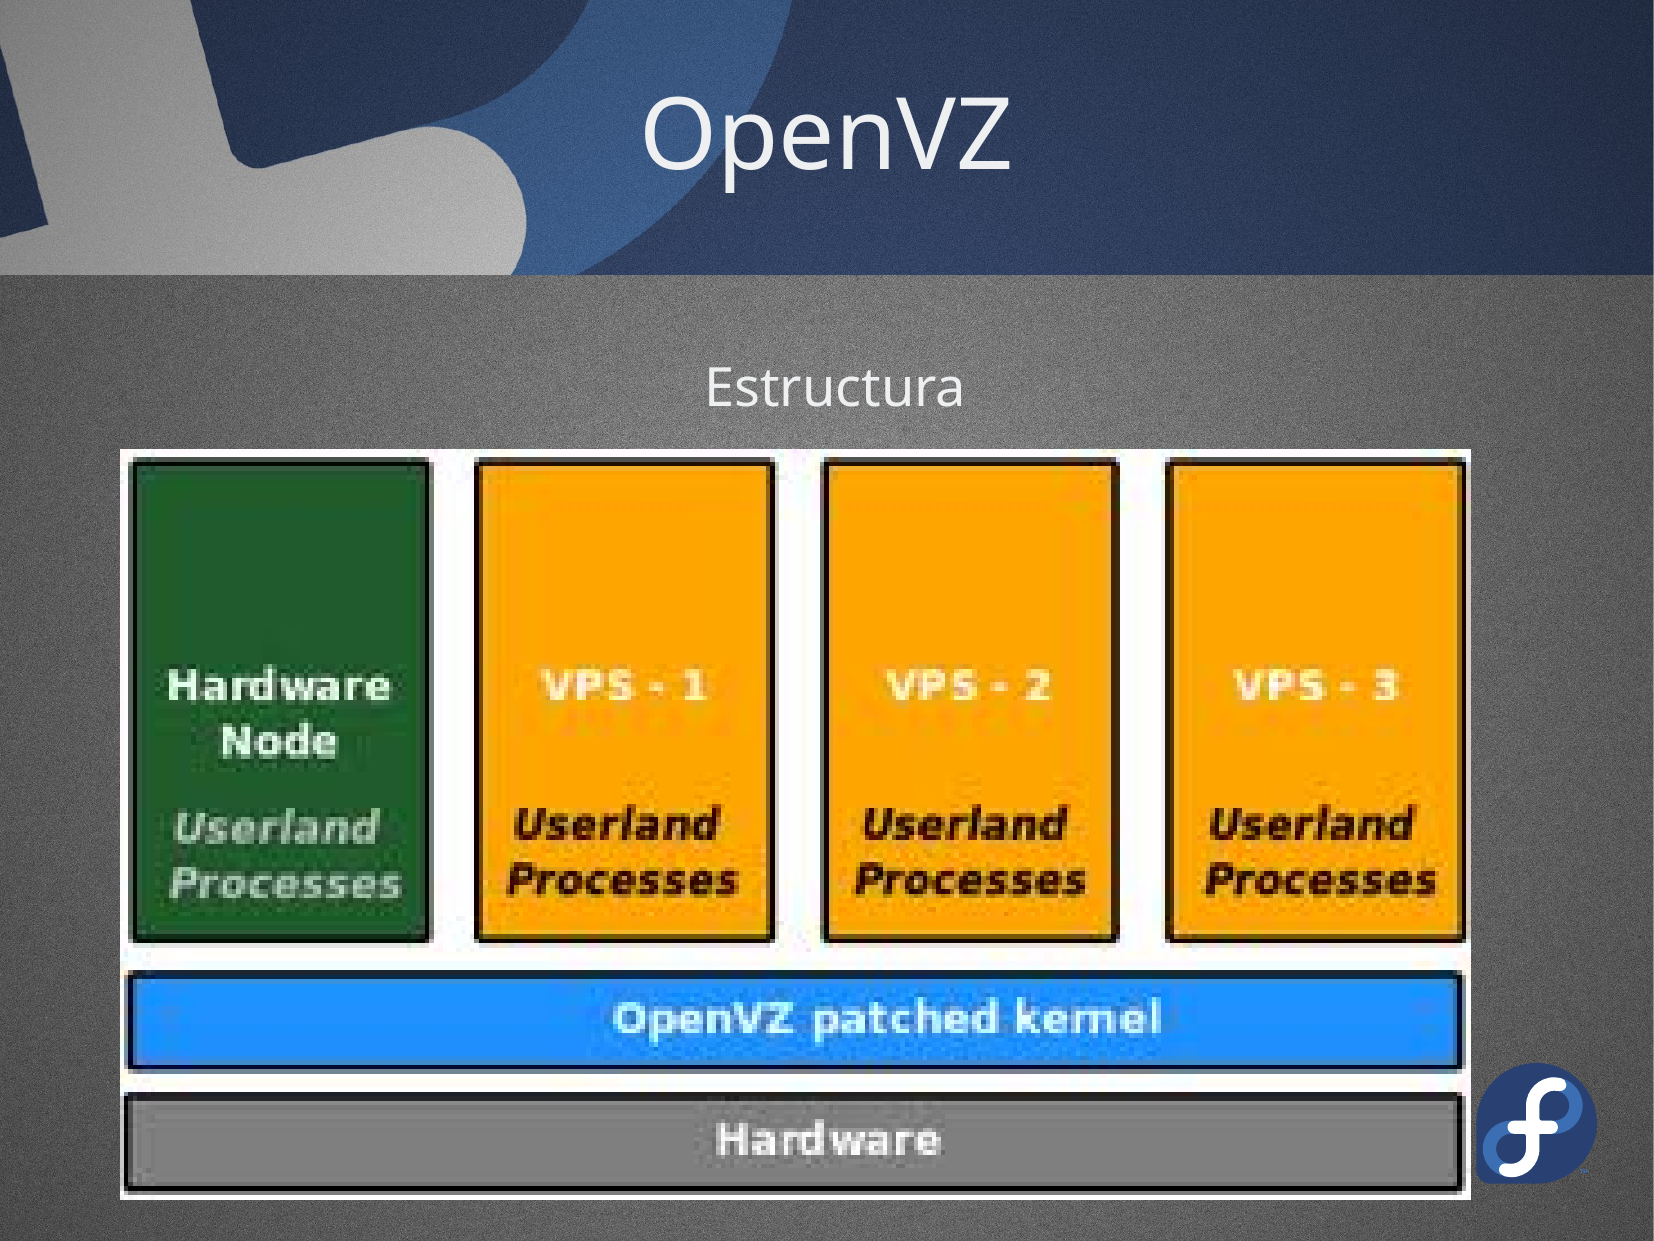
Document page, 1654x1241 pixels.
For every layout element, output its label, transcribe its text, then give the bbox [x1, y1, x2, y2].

text_box OpenVZ [88, 29, 1565, 237]
text_box Estructura [88, 354, 1565, 1064]
picture [0, 0, 1654, 1241]
